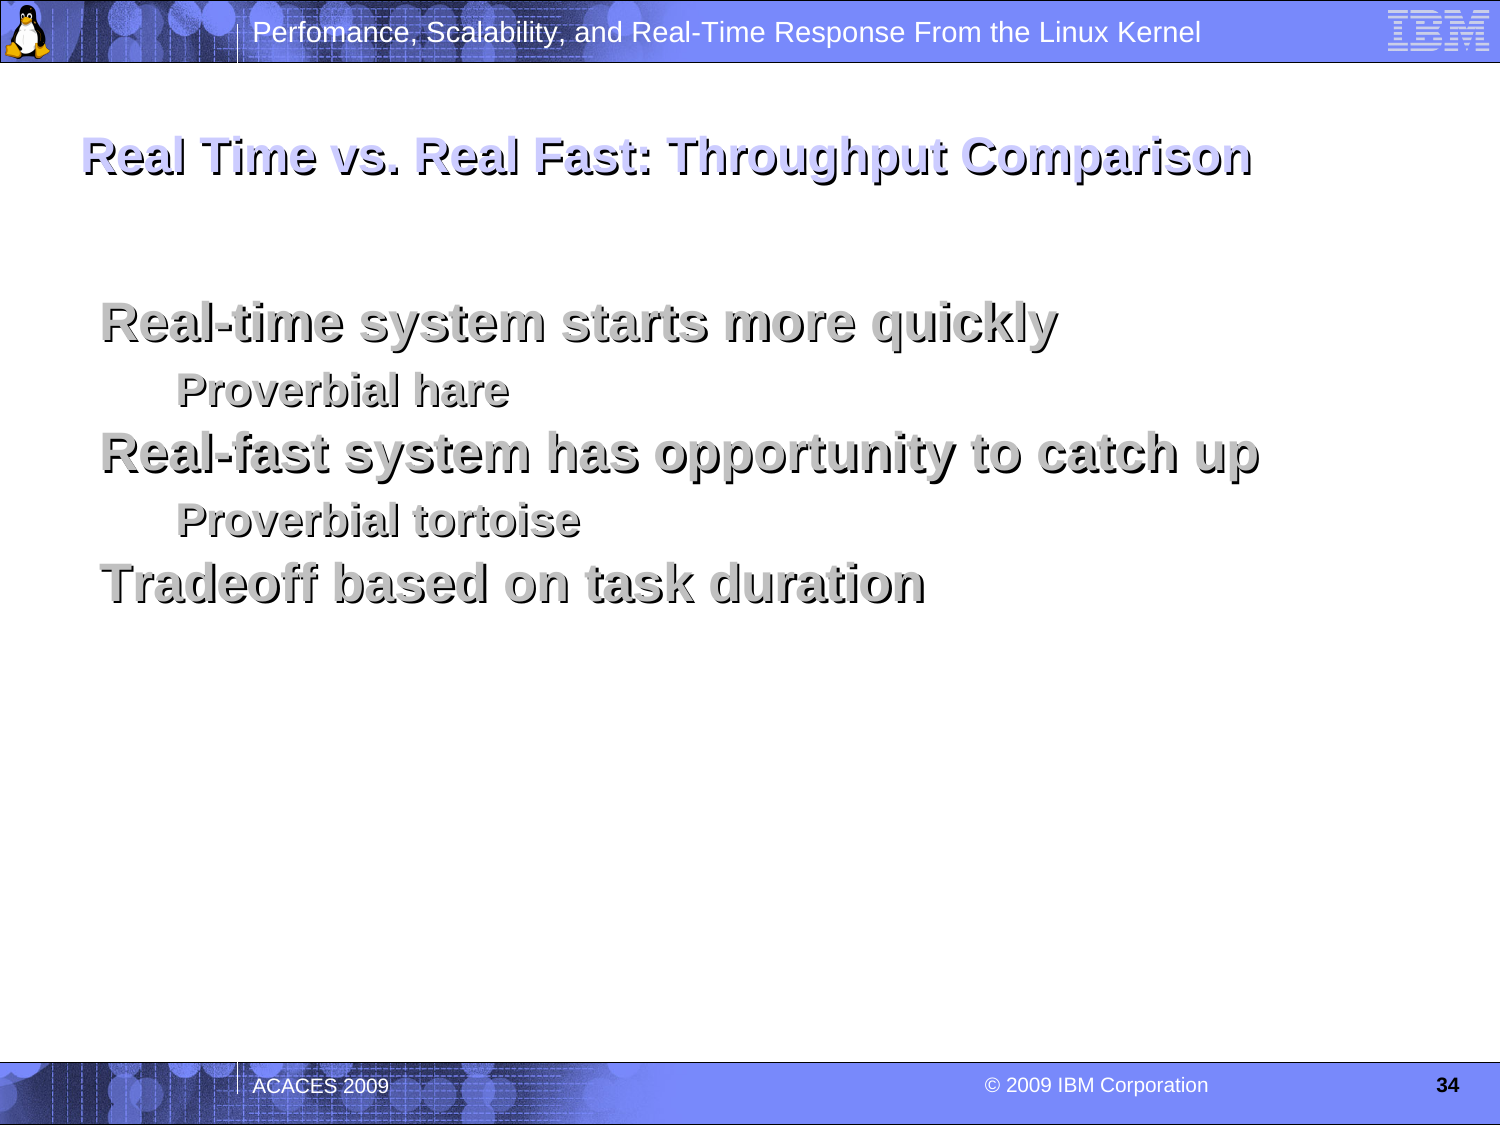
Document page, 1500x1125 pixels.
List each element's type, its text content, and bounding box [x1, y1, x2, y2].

picture [0, 1063, 1500, 1124]
list Real-time system starts more quickly Proverbial hare Real-fast system has opportunity to catch up Proverbial tortoise Tradeoff based on task duration [99, 291, 1389, 1022]
title Real Time vs. Real Fast: Throughput Comparison [79, 116, 1433, 199]
picture [1, 1, 1500, 62]
